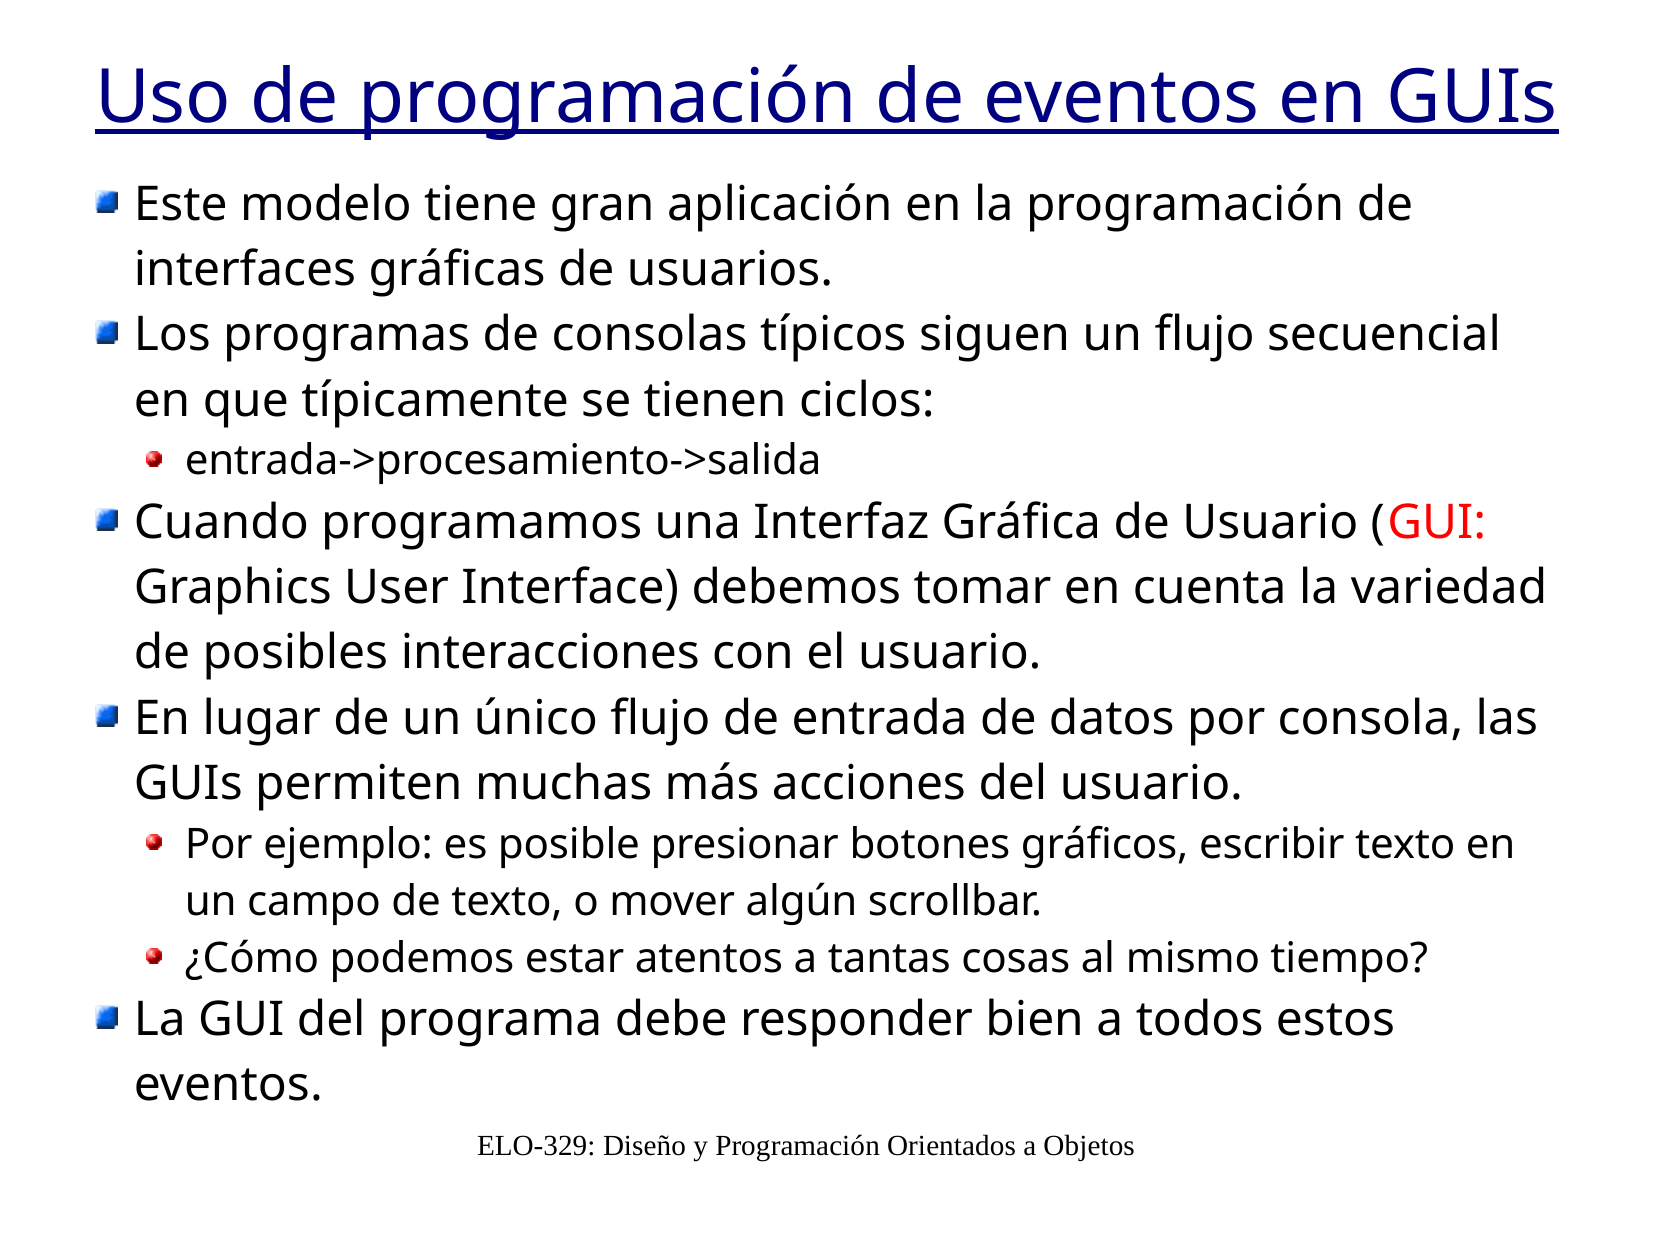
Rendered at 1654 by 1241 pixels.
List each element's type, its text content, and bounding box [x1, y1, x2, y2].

list Este modelo tiene gran aplicación en la programación de interfaces gráficas de usuarios. Los programas de consolas típicos siguen un flujo secuencial en que típicamente se tienen ciclos: entrada->procesamiento->salida Cuando programamos una Interfaz Gráfica de Usuario (GUI: Graphics User Interface) debemos tomar en cuenta la variedad de posibles interacciones con el usuario. En lugar de un único flujo de entrada de datos por consola, las GUIs permiten muchas más acciones del usuario. Por ejemplo: es posible presionar botones gráficos, escribir texto en un campo de texto, o mover algún scrollbar. ¿Cómo podemos estar atentos a tantas cosas al mismo tiempo? La GUI del programa debe responder bien a todos estos eventos. [82, 169, 1571, 1126]
title Uso de programación de eventos en GUIs [82, 43, 1571, 145]
